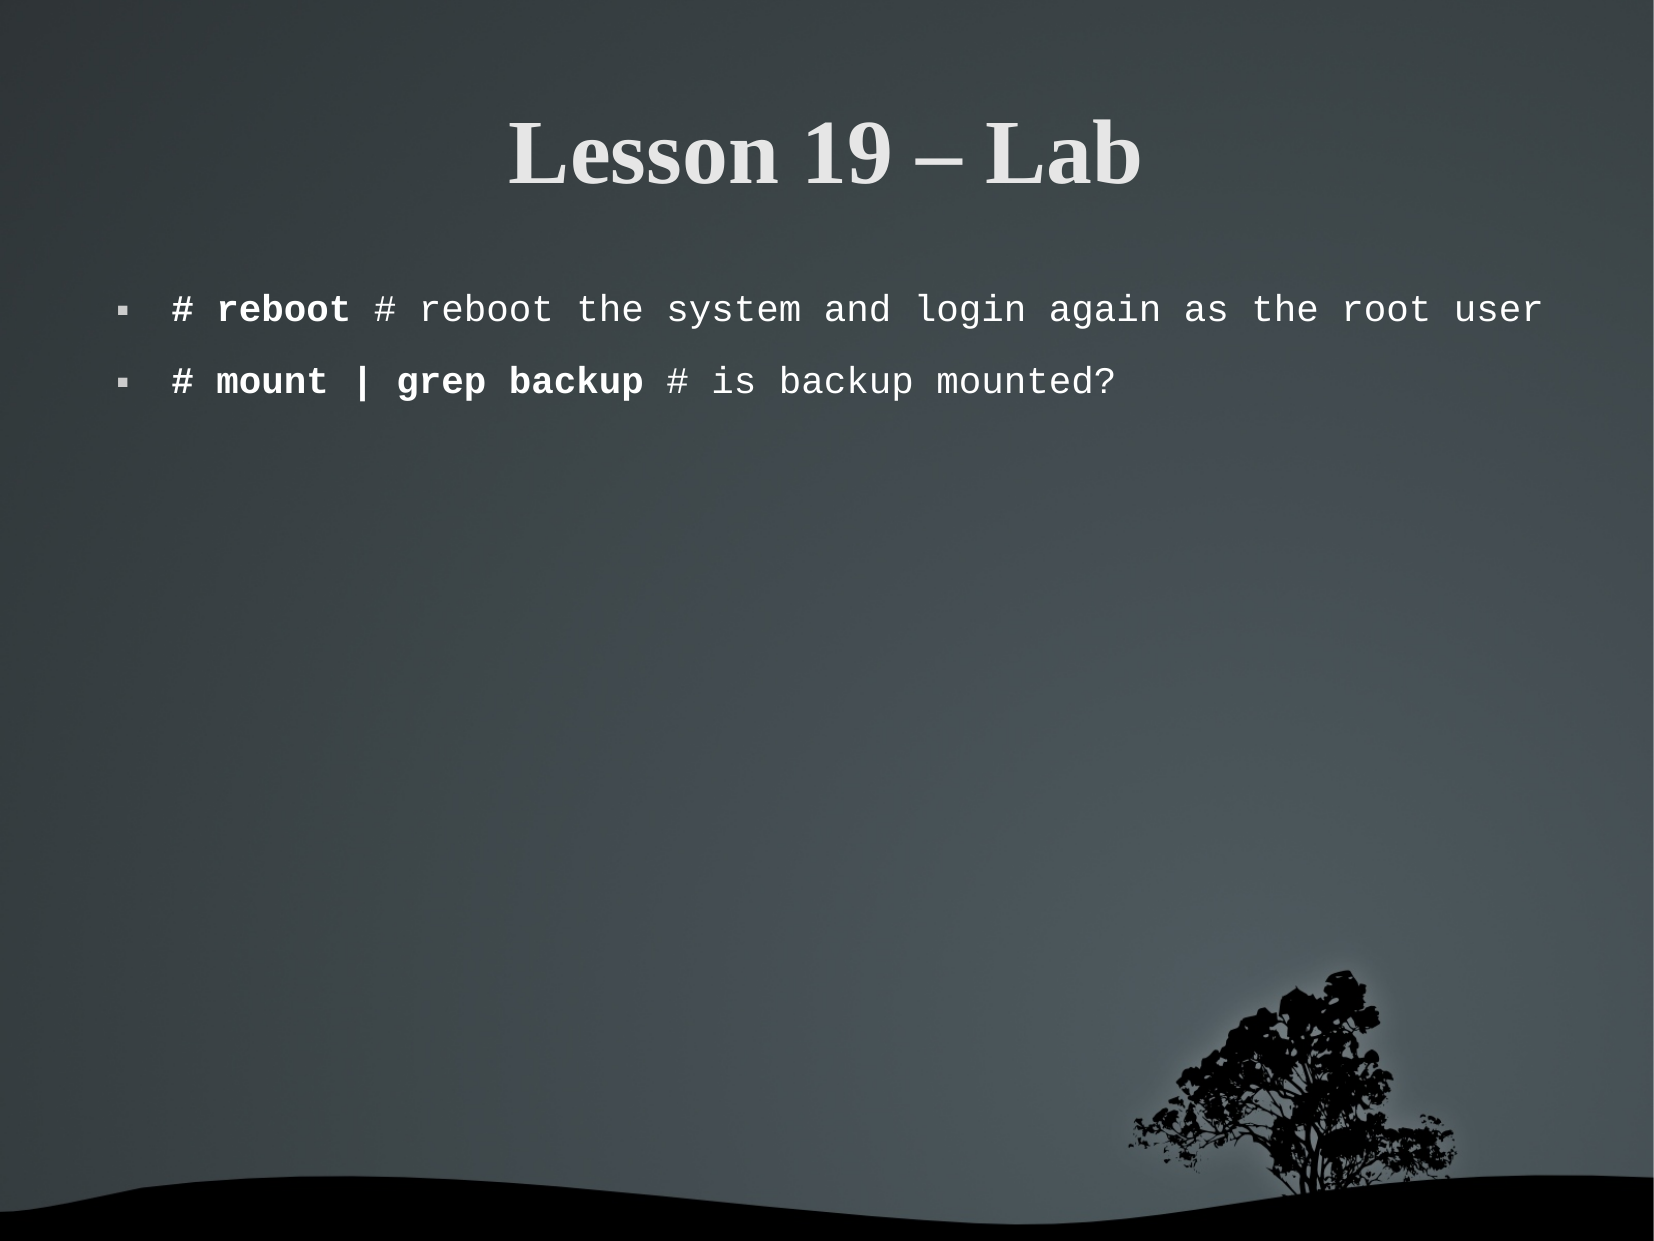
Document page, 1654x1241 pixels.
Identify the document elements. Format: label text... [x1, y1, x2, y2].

list # reboot # reboot the system and login again as the root user # mount | grep backup # is backup mounted? [82, 290, 1571, 1109]
title Lesson 19 – Lab [82, 49, 1571, 257]
picture [0, 0, 1654, 1241]
